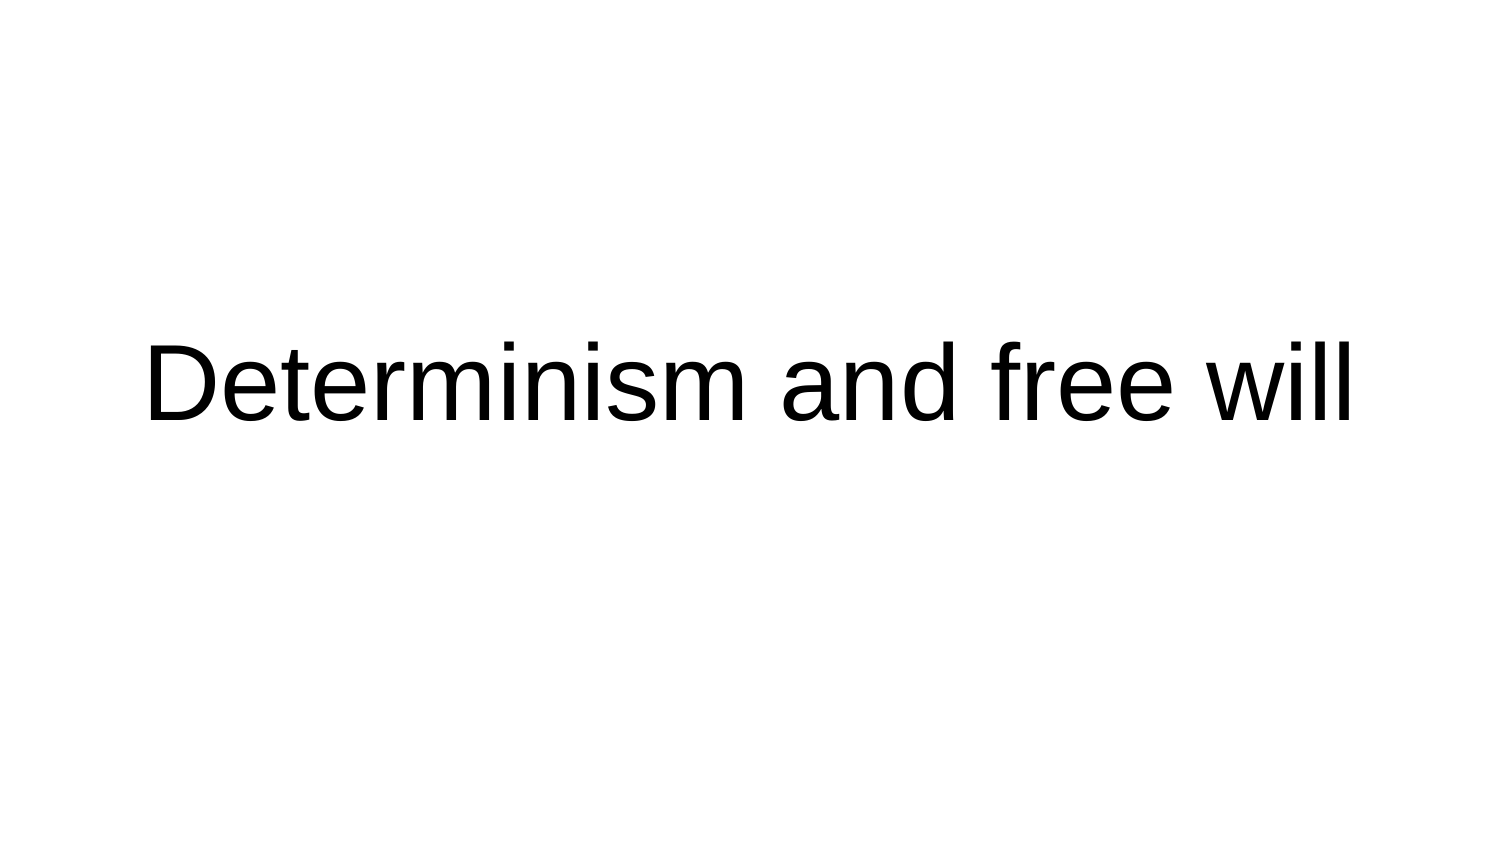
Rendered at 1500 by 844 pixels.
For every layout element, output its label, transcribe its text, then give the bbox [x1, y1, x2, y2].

title Determinism and free will [51, 122, 1449, 459]
